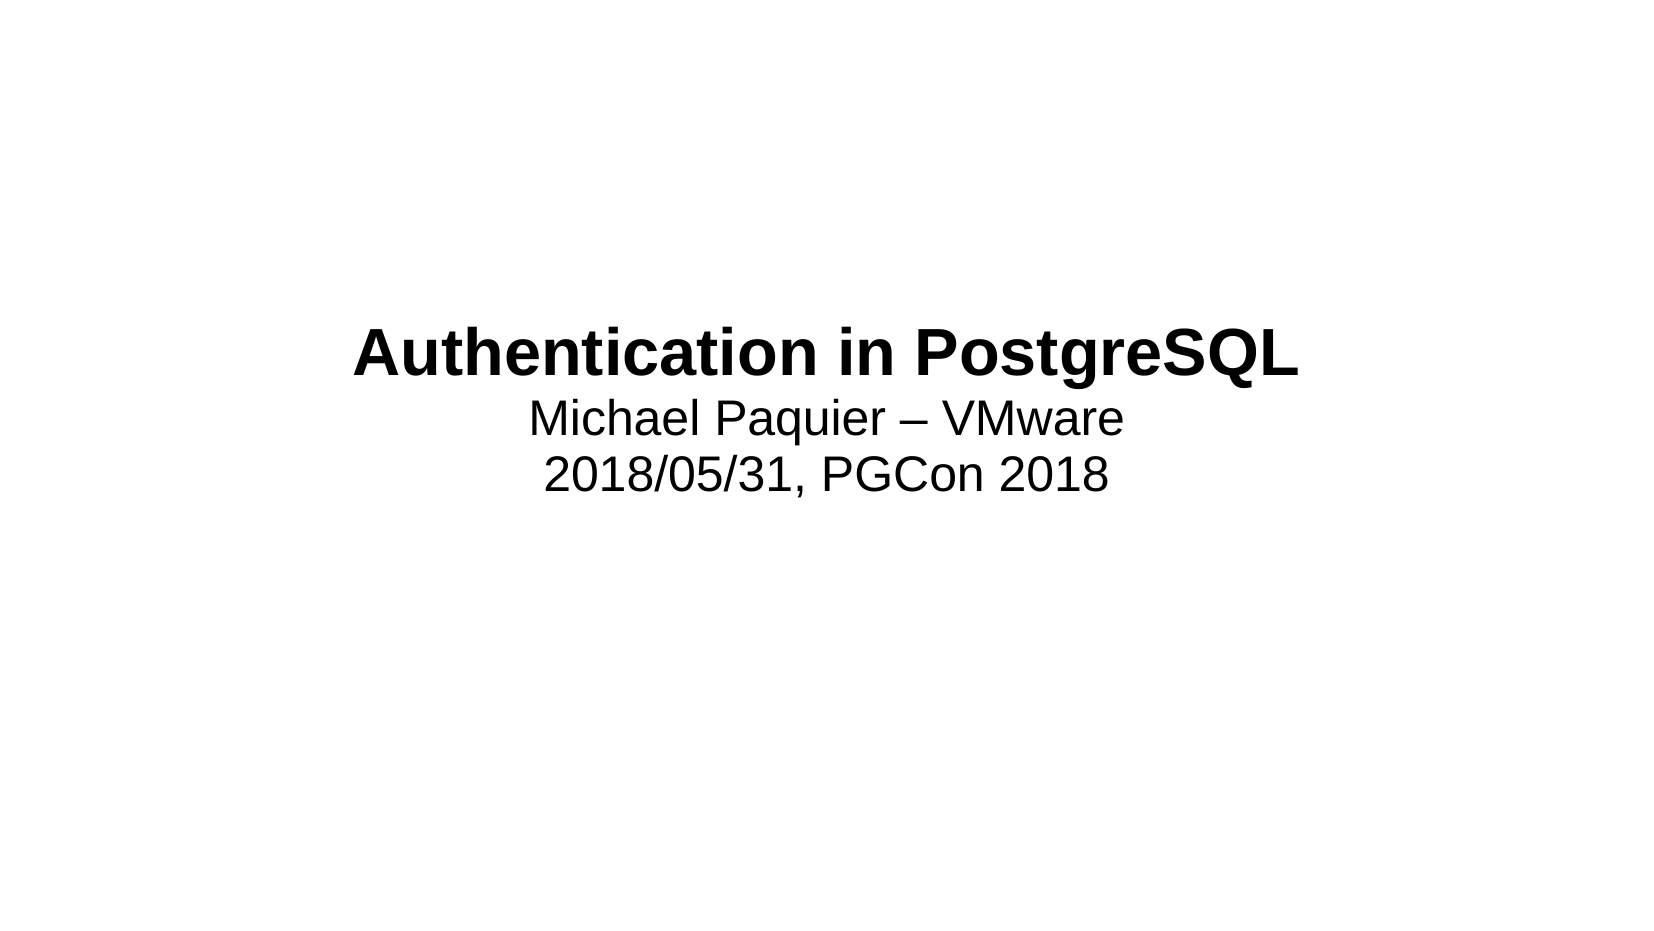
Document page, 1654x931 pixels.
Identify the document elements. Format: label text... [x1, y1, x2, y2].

subtitle Authentication in PostgreSQL Michael Paquier – VMware 2018/05/31, PGCon 2018 [82, 60, 1571, 758]
